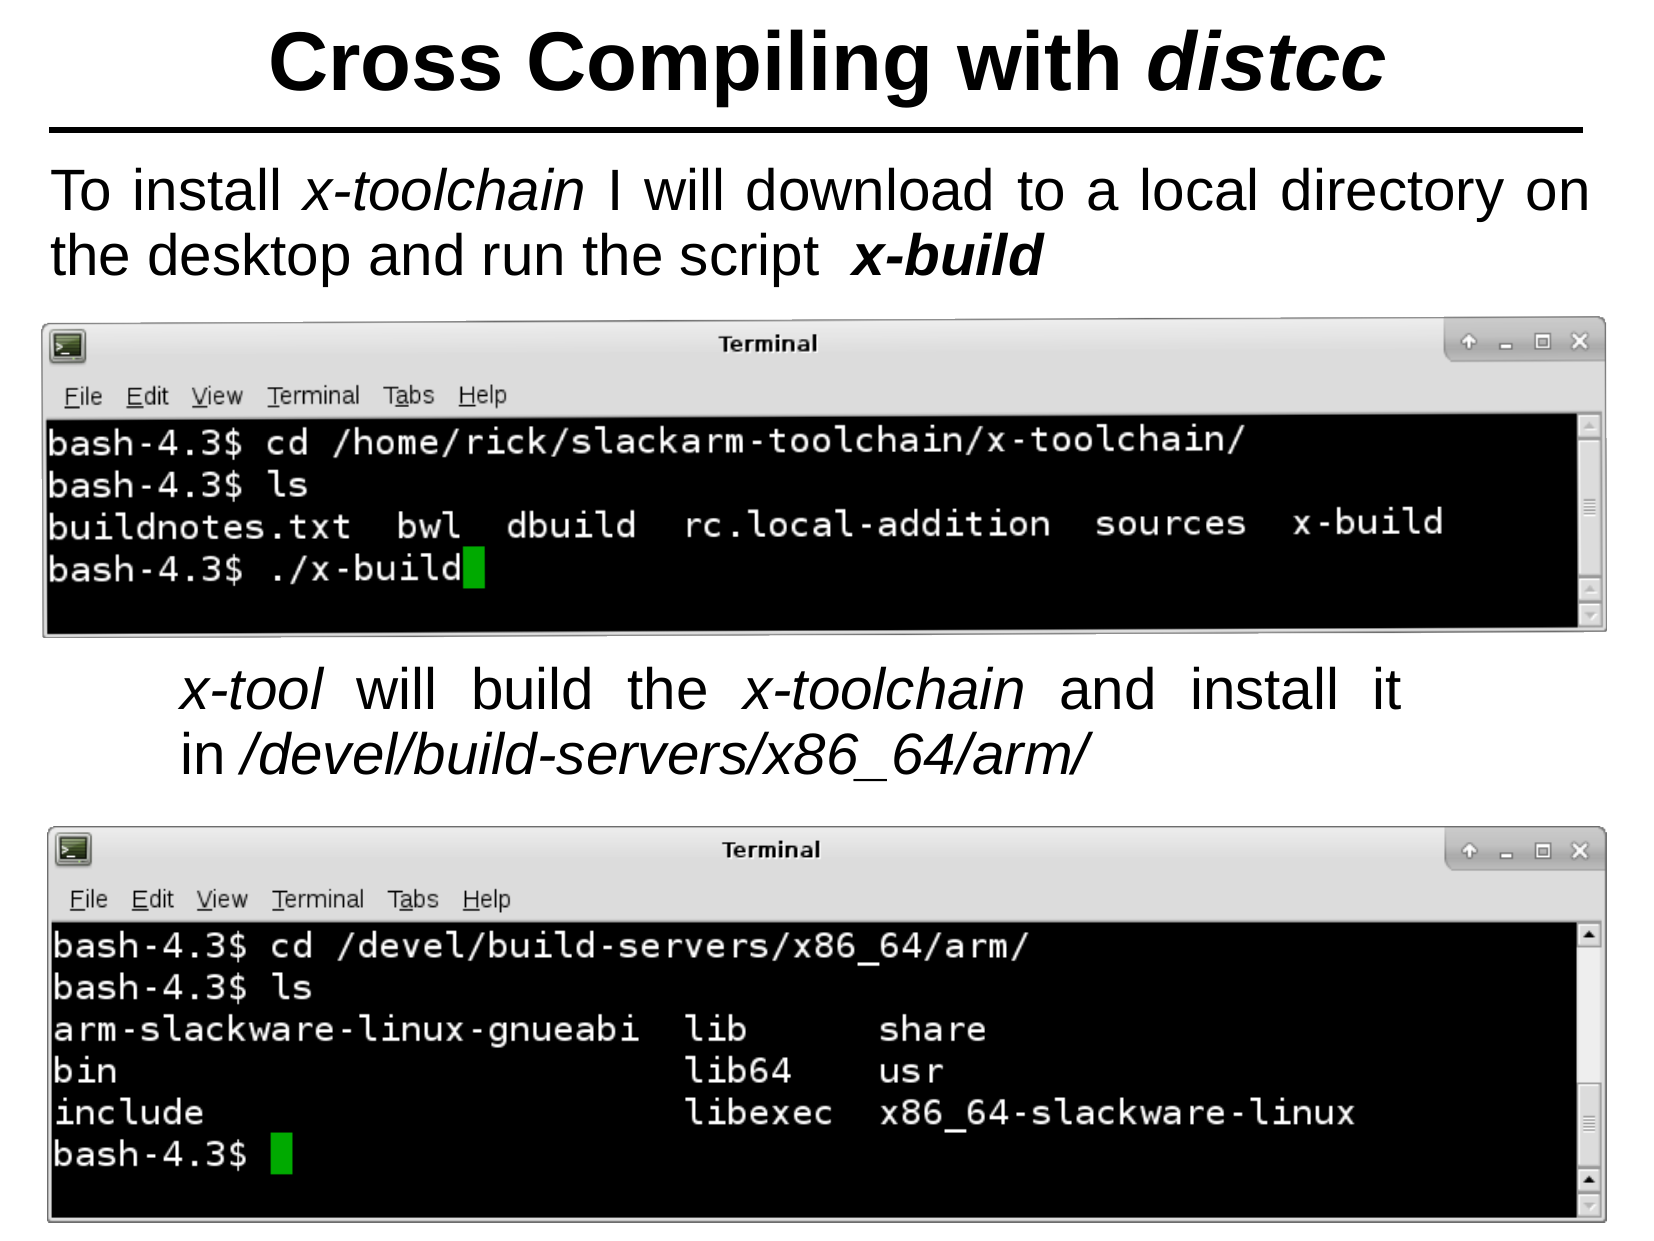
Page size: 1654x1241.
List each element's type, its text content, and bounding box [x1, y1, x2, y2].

picture [47, 826, 1607, 1223]
text_box Cross Compiling with distcc [49, 8, 1607, 149]
text_box To install x-toolchain I will download to a local directory on the desktop and run the script x-build [35, 149, 1607, 316]
text_box x-tool will build the x-toolchain and install it in /devel/build-servers/x86_64/arm/ [165, 649, 1418, 815]
picture [40, 315, 1607, 638]
